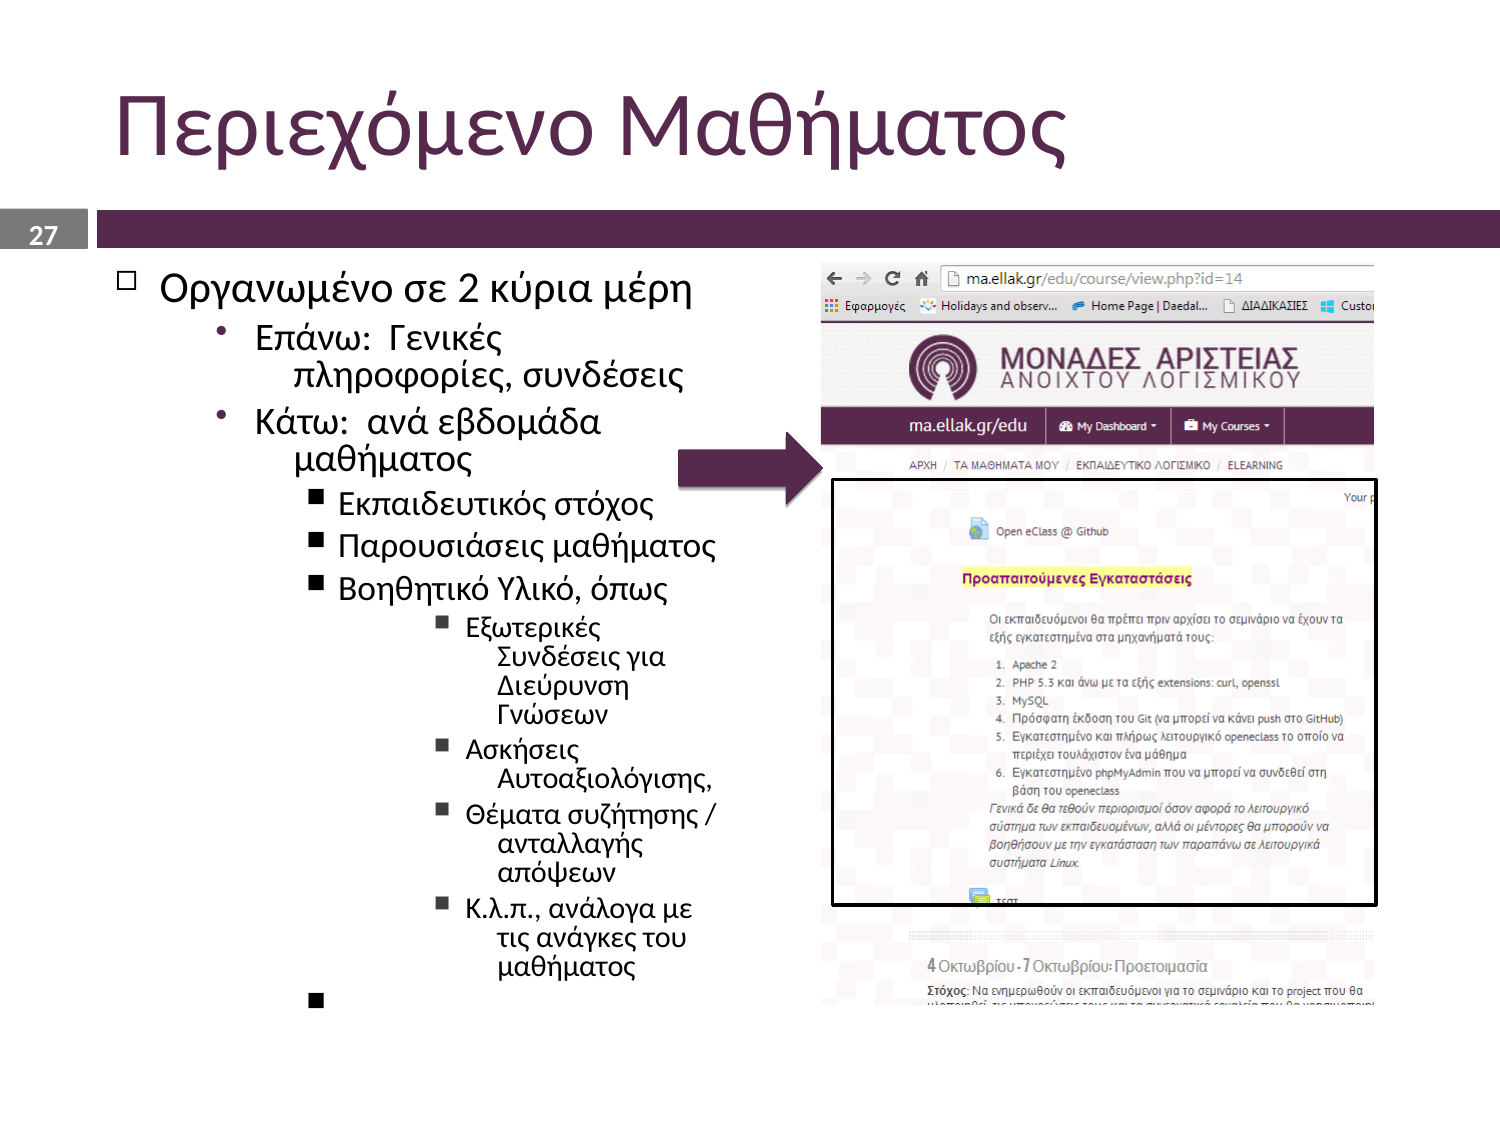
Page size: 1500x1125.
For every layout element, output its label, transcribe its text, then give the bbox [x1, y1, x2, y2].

picture [834, 481, 1374, 903]
picture [820, 262, 1374, 1005]
text_box [679, 432, 823, 504]
list Οργανωμένο σε 2 κύρια μέρη Επάνω: Γενικές πληροφορίες, συνδέσεις Κάτω: ανά εβδομάδα μαθήματος Εκπαιδευτικός στόχος Παρουσιάσεις μαθήματος Βοηθητικό Υλικό, όπως Εξωτερικές Συνδέσεις για Διεύρυνση Γνώσεων Ασκήσεις Αυτοαξιολόγισης, Θέματα συζήτησης / ανταλλαγής απόψεων Κ.λ.π., ανάλογα με τις ανάγκες του μαθήματος [99, 260, 738, 1011]
title Περιεχόμενο Μαθήματος [99, 37, 1438, 201]
text_box [0, 208, 88, 249]
